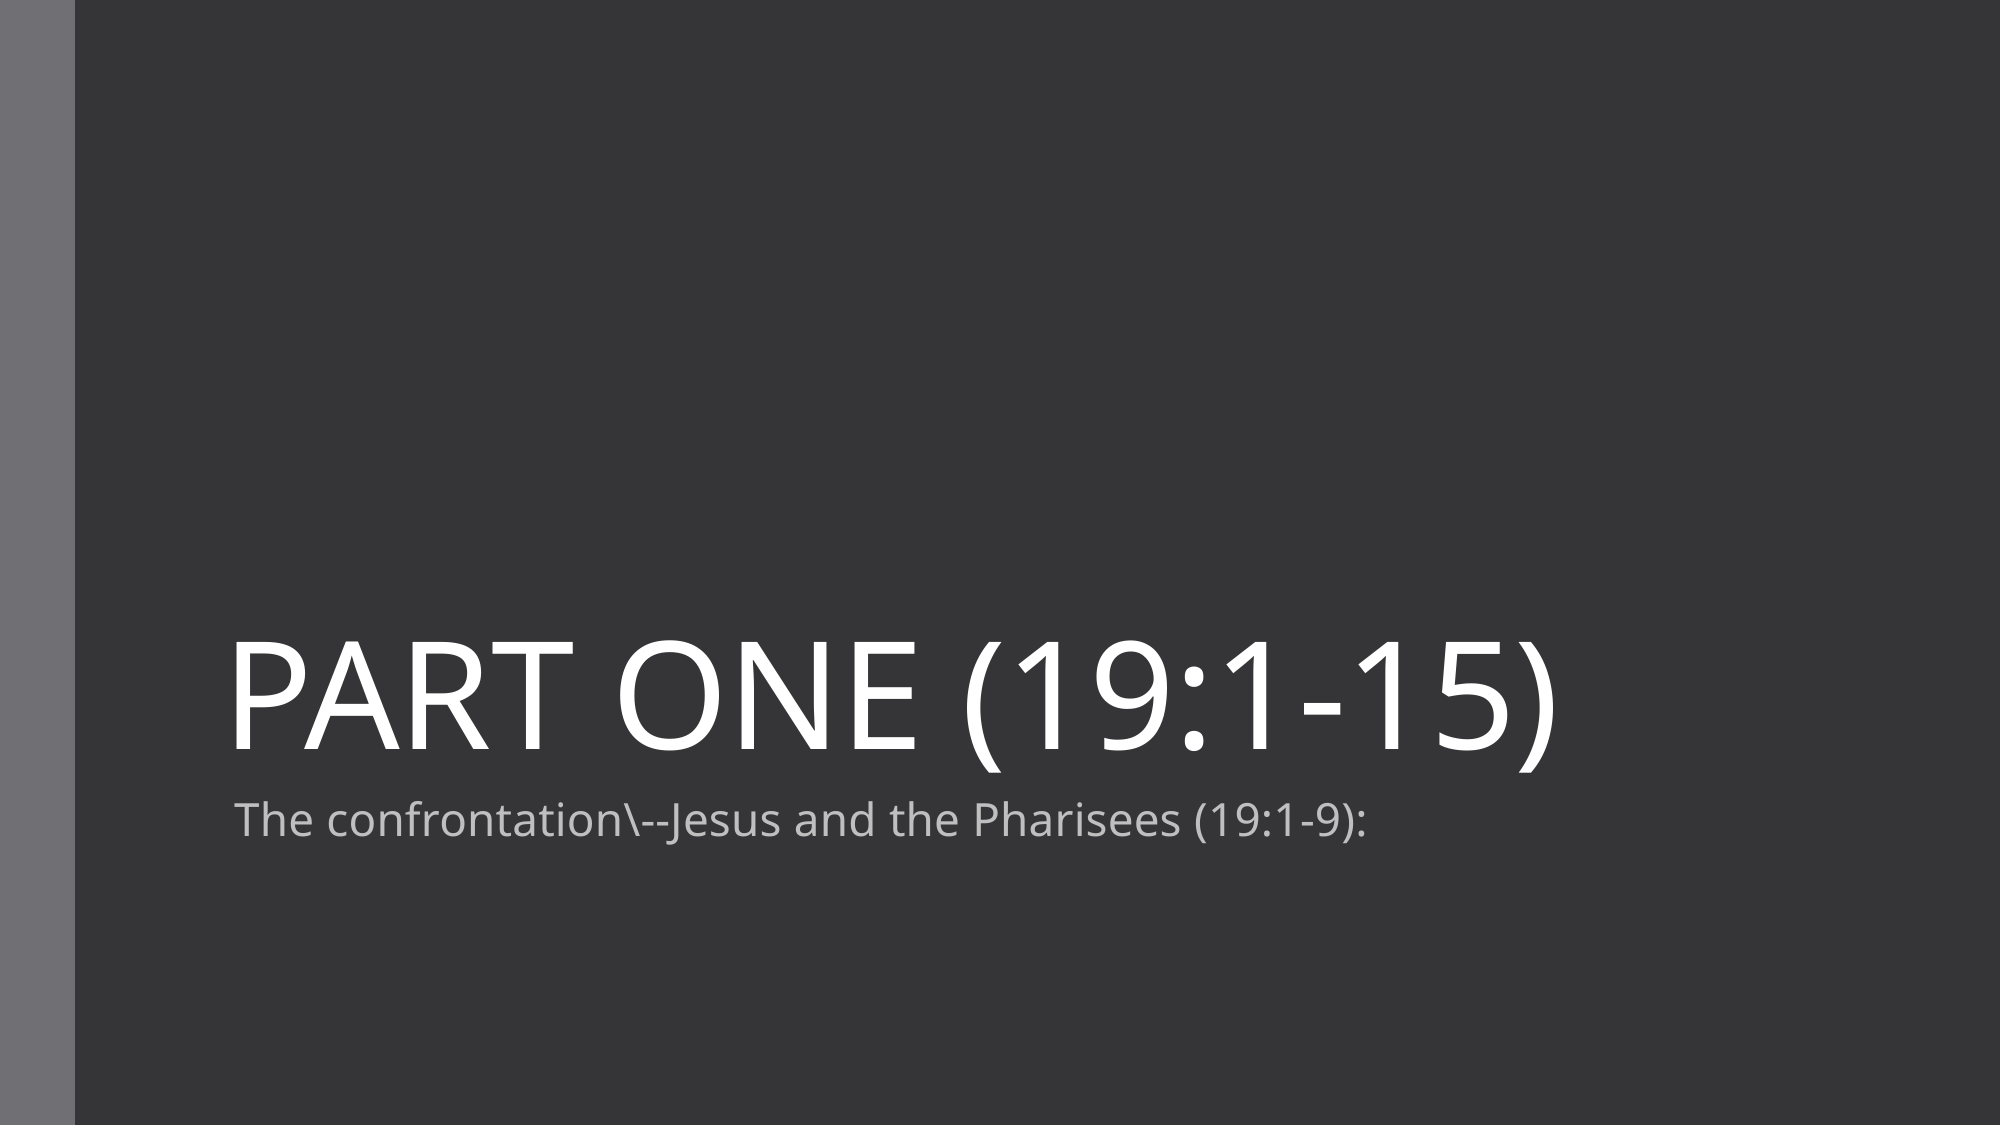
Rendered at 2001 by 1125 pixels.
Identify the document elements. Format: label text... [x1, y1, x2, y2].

subtitle The confrontation\--Jesus and the Pharisees (19:1-9): [206, 787, 1752, 1066]
title PART ONE (19:1-15) [206, 124, 1752, 787]
